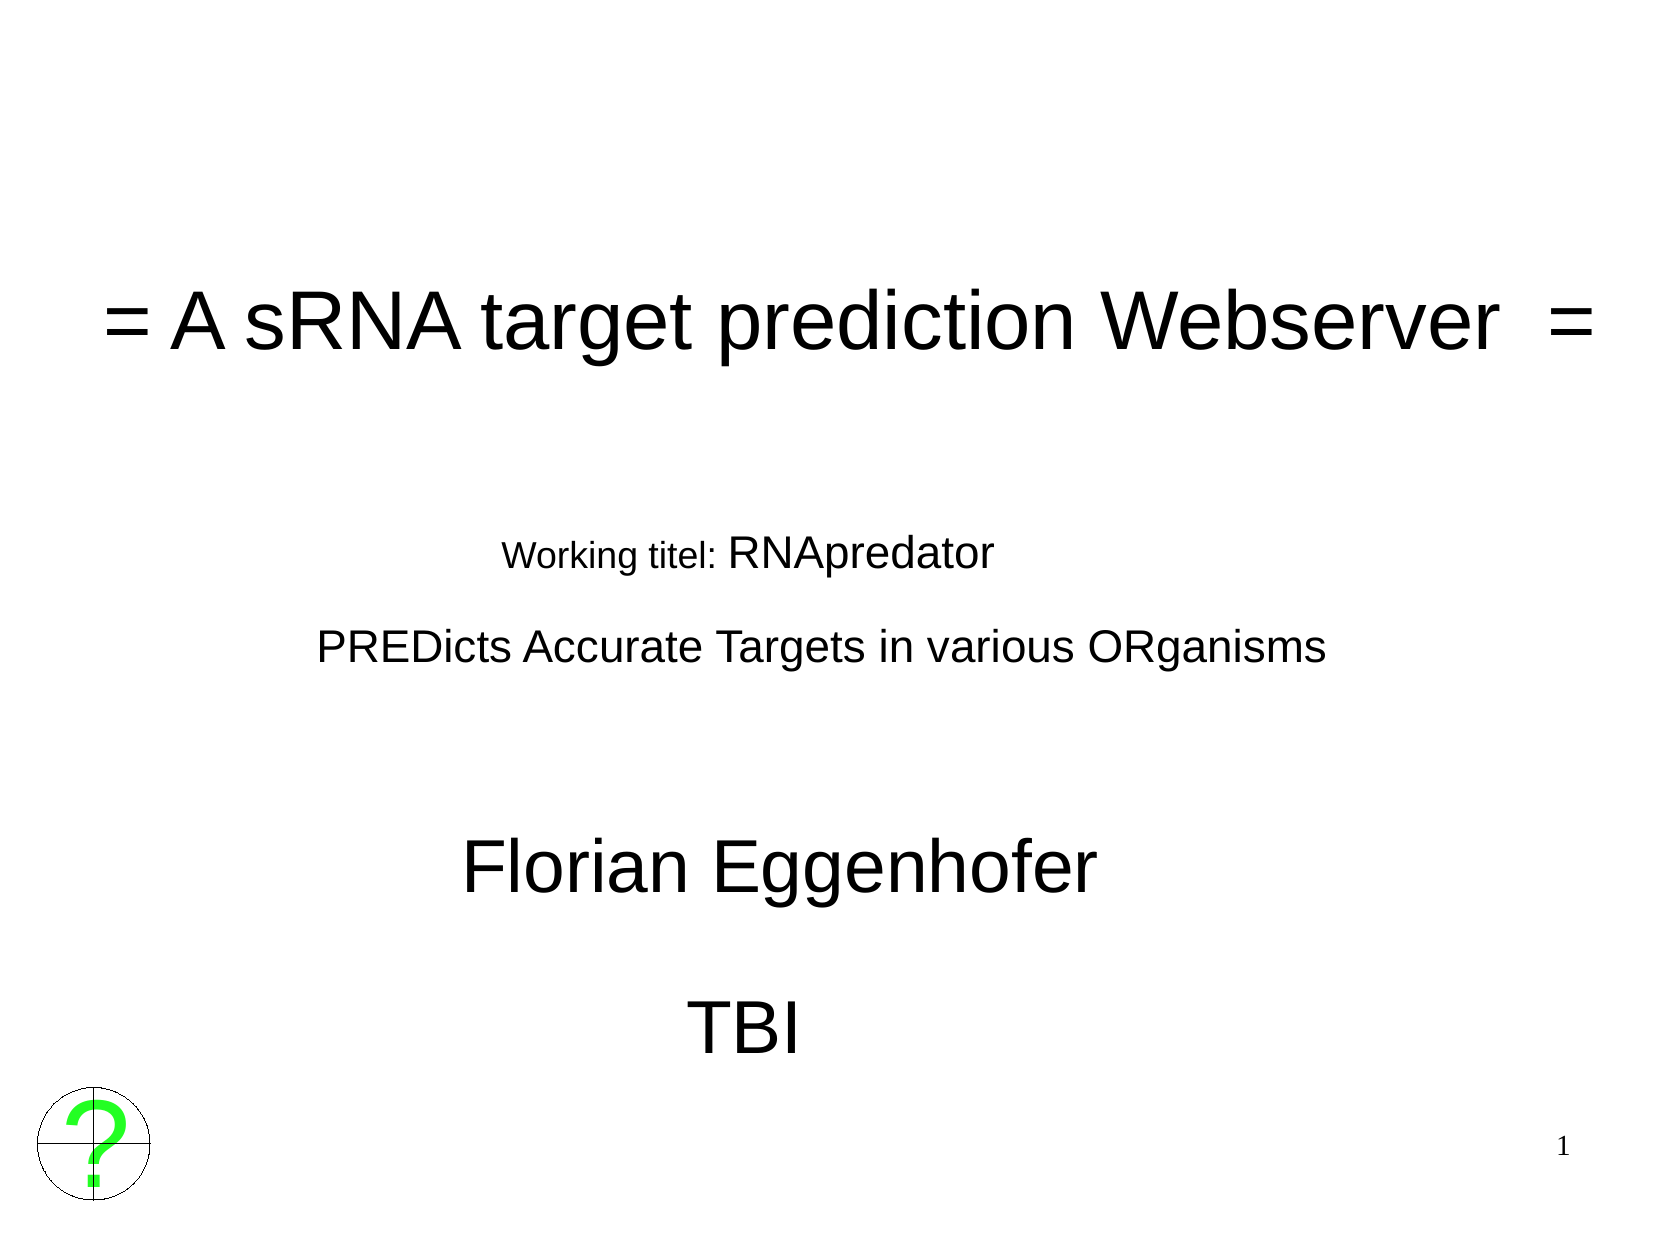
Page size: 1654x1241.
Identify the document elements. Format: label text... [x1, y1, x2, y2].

text_box = A sRNA target prediction Webserver = [82, 267, 1613, 376]
text_box ? [94, 1144, 150, 1200]
text_box Working titel: RNApredator [480, 519, 1010, 586]
text_box TBI [665, 978, 818, 1078]
text_box ? [37, 1144, 93, 1200]
text_box ? [94, 1109, 115, 1143]
text_box Florian Eggenhofer [440, 817, 1115, 916]
text_box PREDicts Accurate Targets in various ORganisms [295, 613, 1343, 680]
text_box ? [37, 1087, 93, 1143]
text_box ? [94, 1087, 150, 1143]
